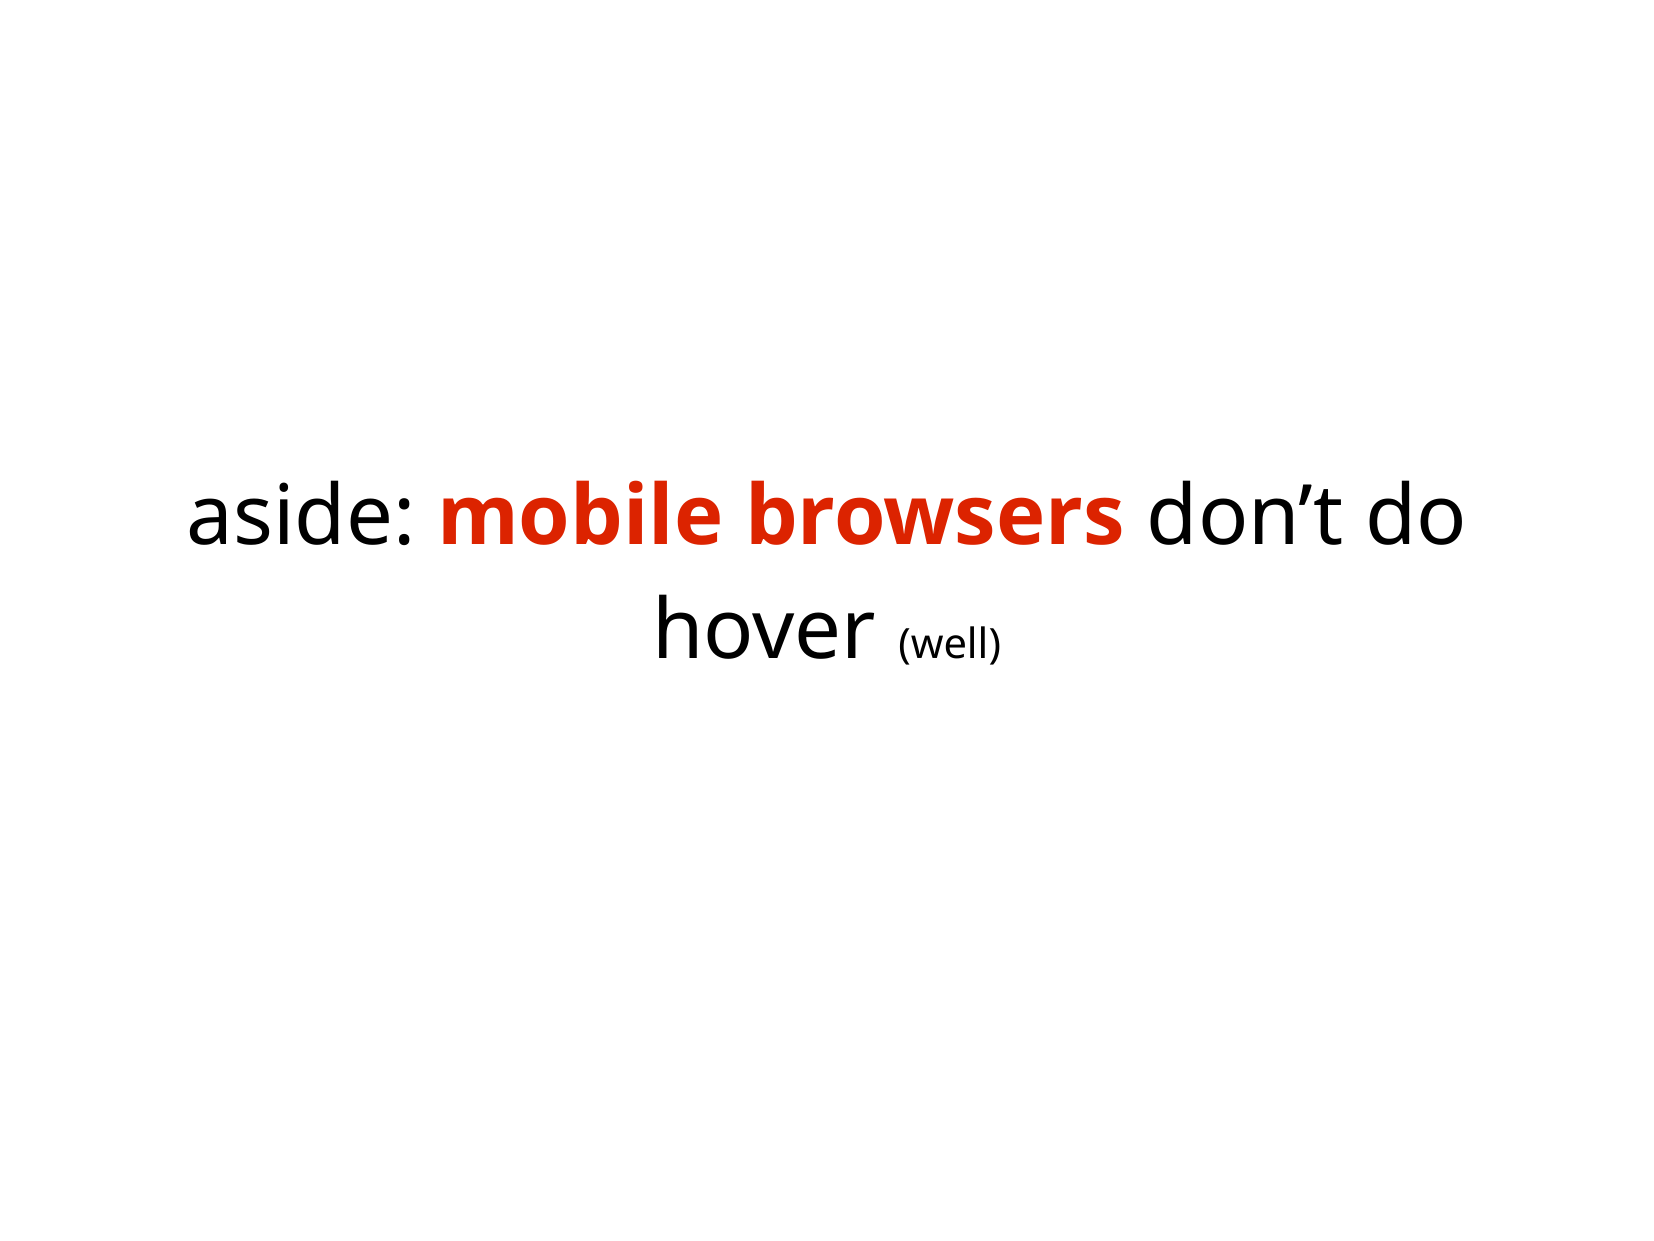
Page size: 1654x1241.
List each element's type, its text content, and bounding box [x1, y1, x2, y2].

subtitle aside: mobile browsers don’t do hover (well) [82, 118, 1571, 1021]
